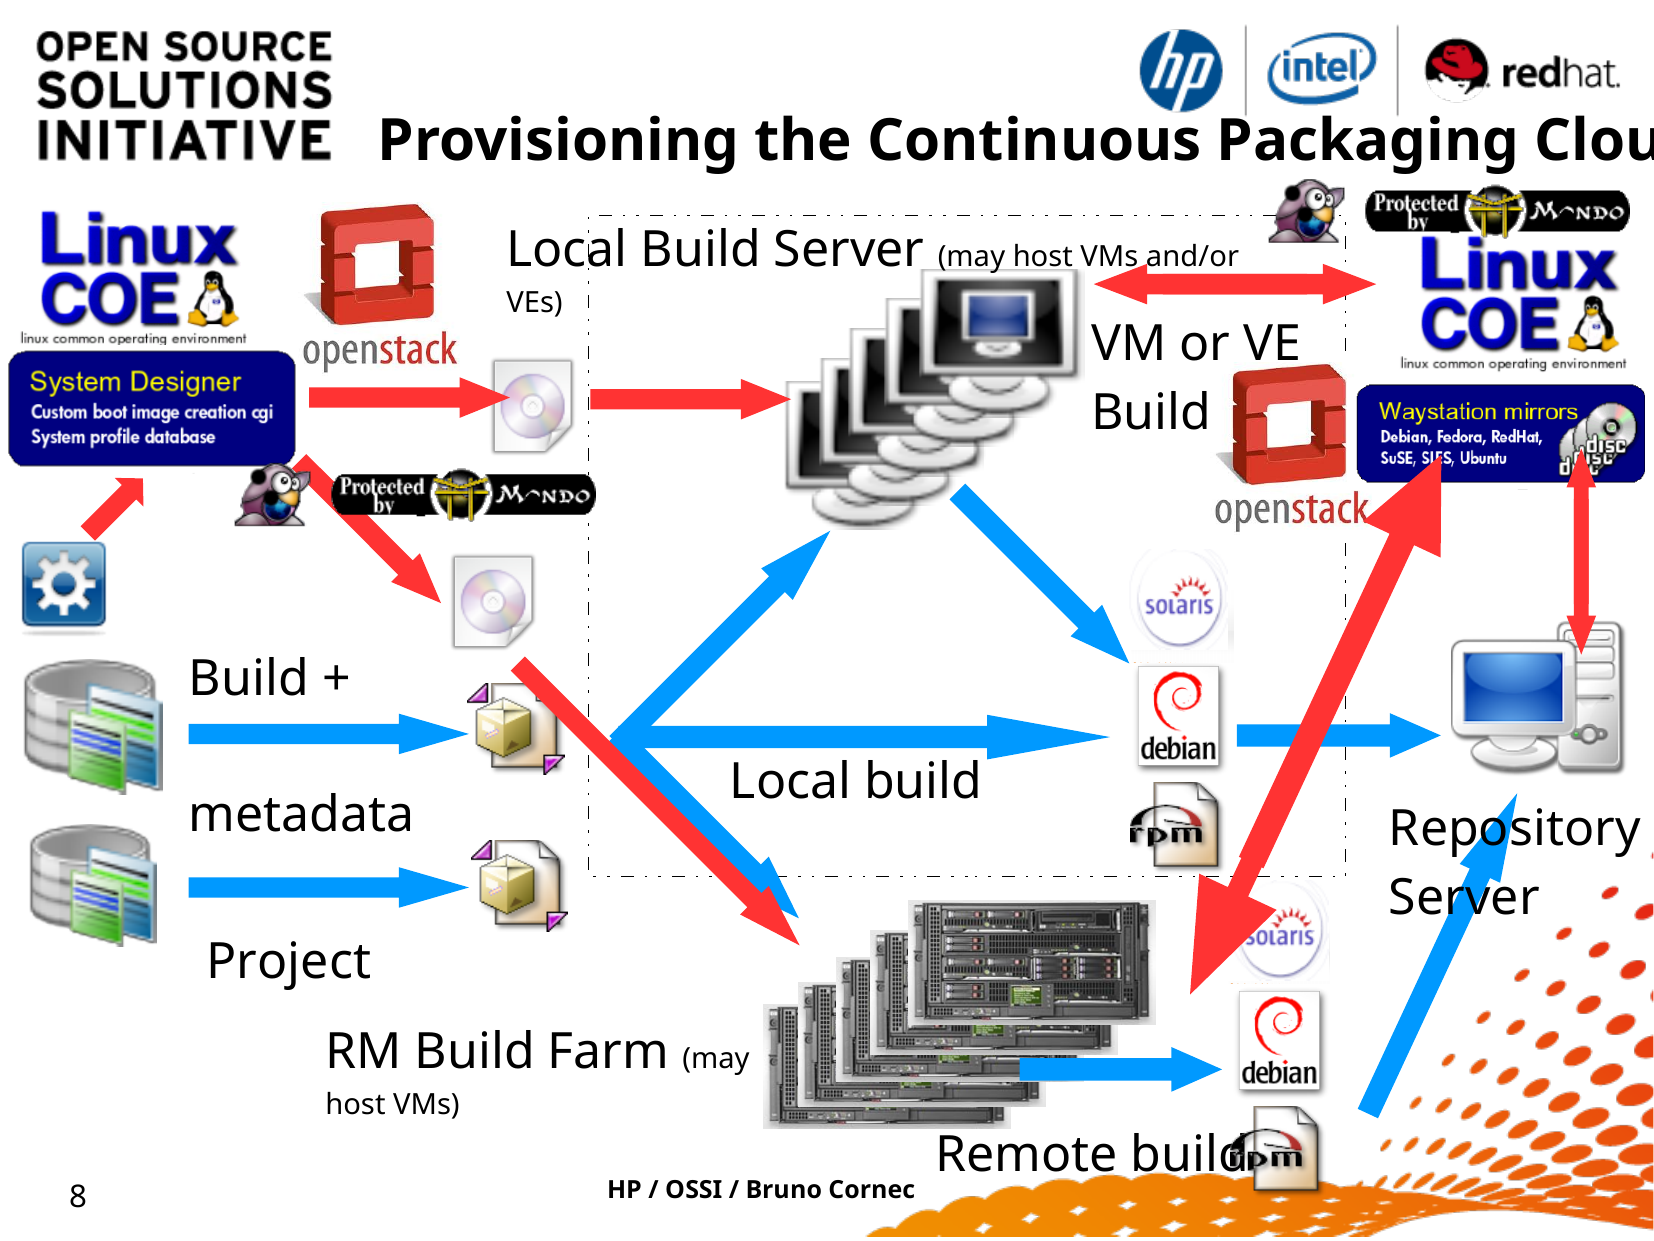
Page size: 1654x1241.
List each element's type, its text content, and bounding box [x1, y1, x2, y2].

picture [1130, 782, 1226, 874]
text_box Local Build Server (may host VMs and/or VEs) [506, 212, 1265, 281]
picture [783, 281, 1085, 530]
text_box [188, 867, 470, 908]
text_box [1019, 1047, 1223, 1092]
text_box [188, 713, 469, 755]
picture [1116, 549, 1243, 781]
text_box Remote build [935, 1118, 1230, 1195]
title Provisioning the Continuous Packaging Cloud [377, 59, 1654, 221]
text_box [309, 377, 510, 418]
text_box [1187, 405, 1202, 426]
text_box [510, 263, 1442, 995]
text_box Project [206, 924, 509, 1133]
text_box [1566, 448, 1597, 655]
text_box [1100, 412, 1116, 425]
text_box Repository Server [1388, 792, 1654, 908]
text_box Local build [729, 744, 1102, 821]
picture [1209, 877, 1232, 886]
text_box [373, 550, 442, 604]
text_box [1100, 397, 1115, 408]
text_box [80, 477, 144, 541]
text_box Build + metadata [188, 641, 491, 849]
text_box [1357, 908, 1475, 1119]
picture [0, 0, 1654, 1237]
text_box VM or VE Build [1091, 307, 1394, 397]
text_box RM Build Farm (may host VMs) [325, 1015, 751, 1127]
